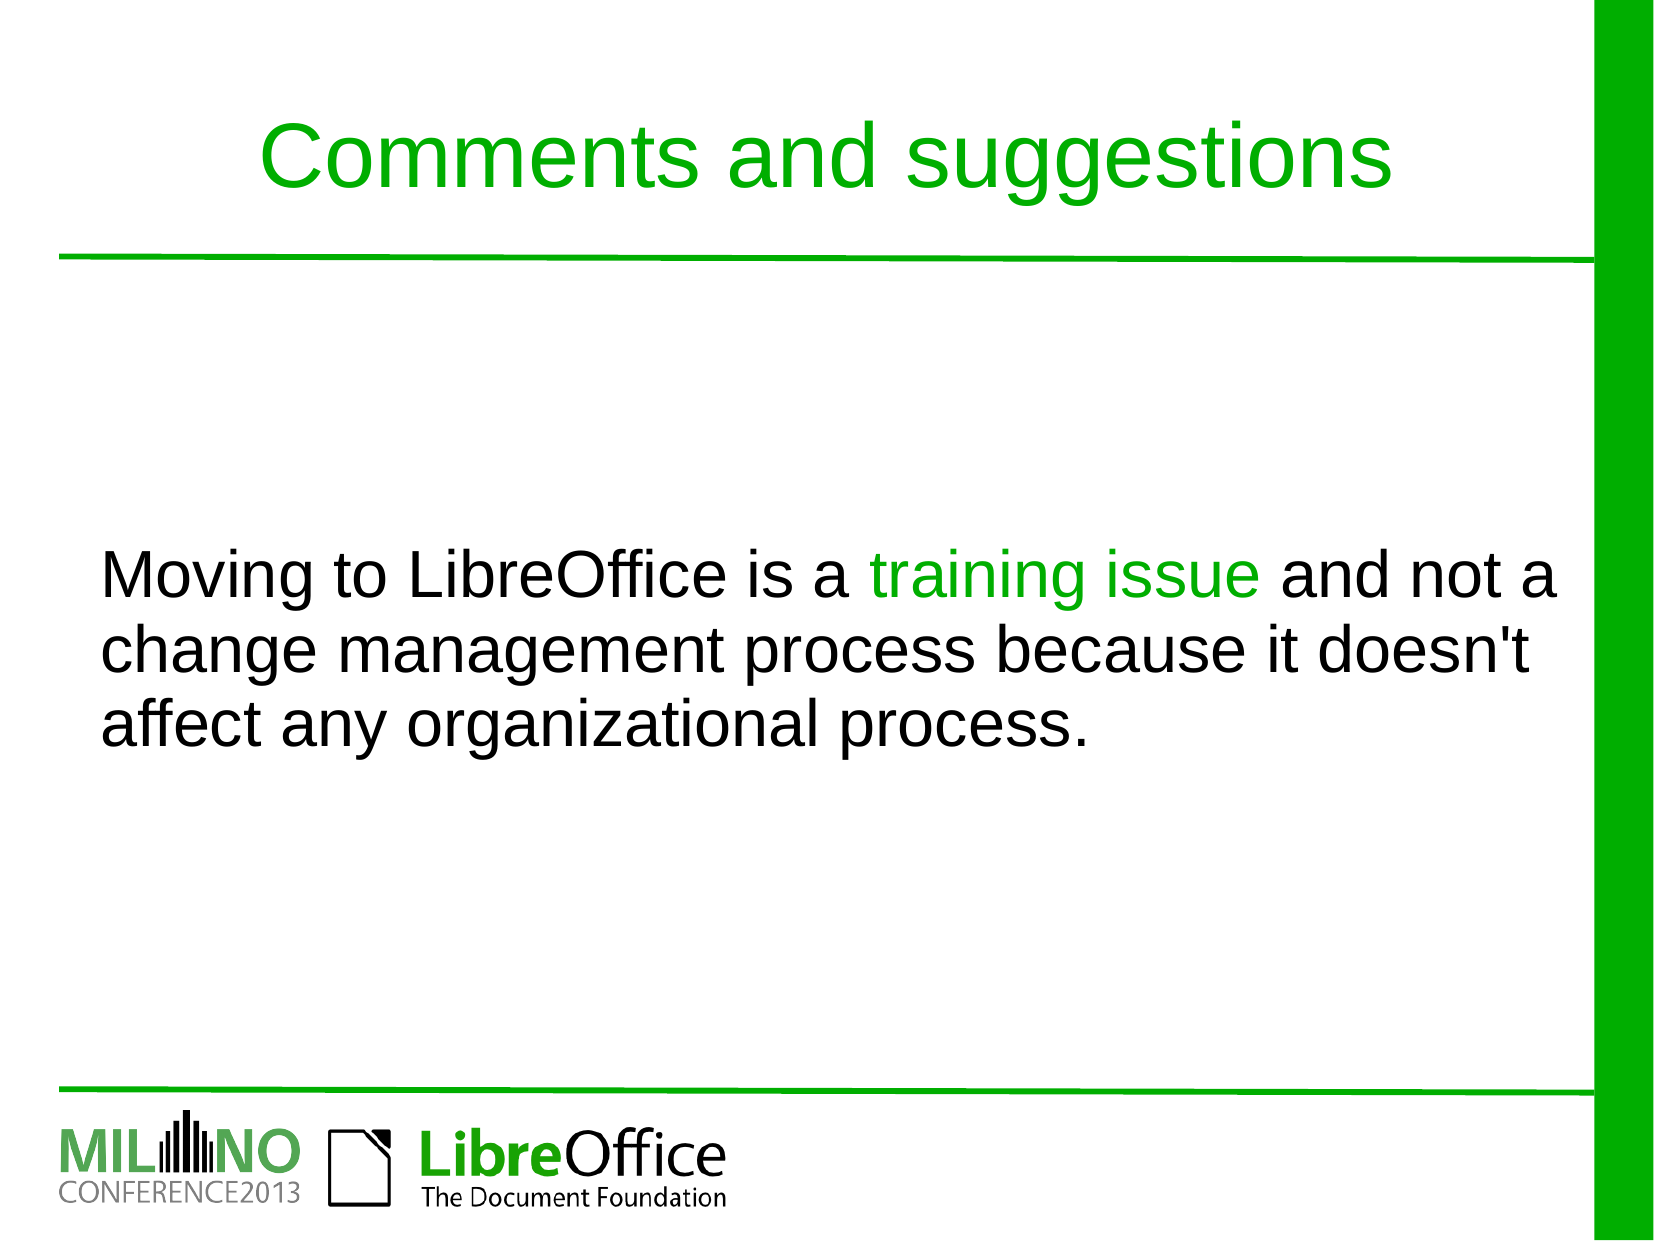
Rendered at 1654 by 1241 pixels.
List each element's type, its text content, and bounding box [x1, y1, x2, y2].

text_box Comments and suggestions [83, 74, 1572, 237]
picture [59, 1093, 756, 1241]
subtitle Moving to LibreOffice is a training issue and not a change management process because it doesn't affect any organizational process. [100, 147, 1589, 1076]
